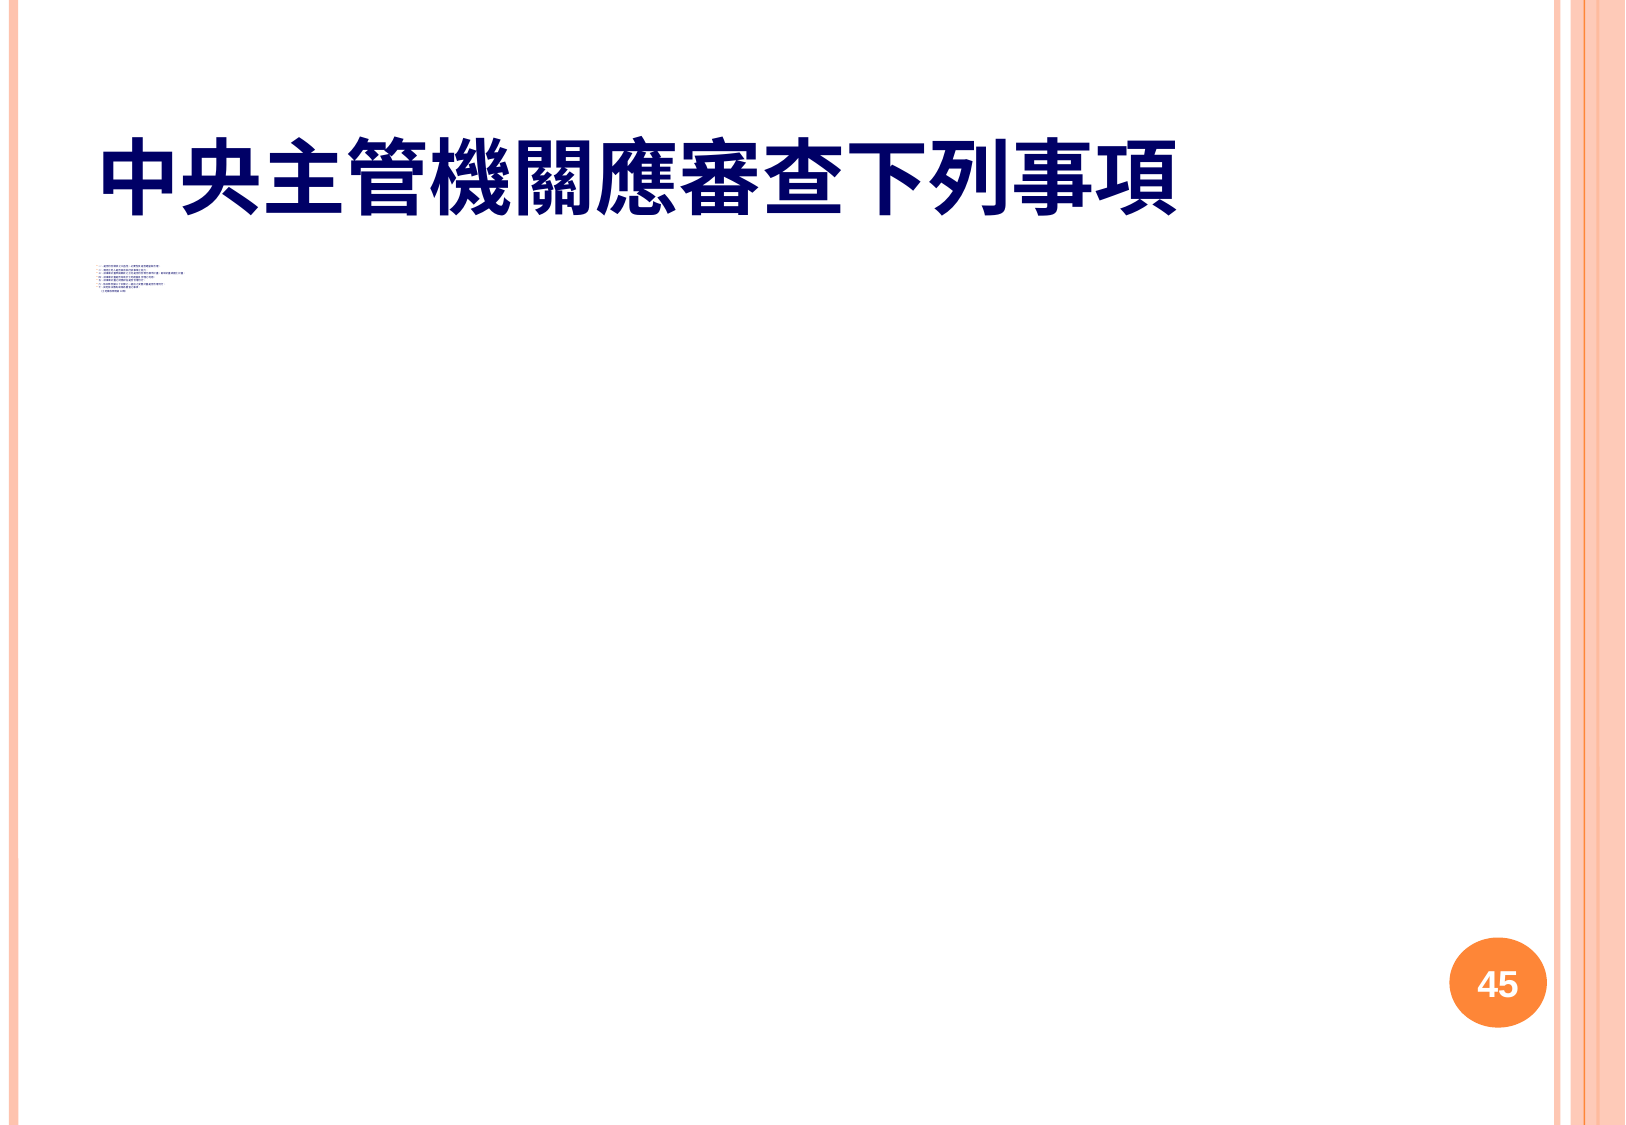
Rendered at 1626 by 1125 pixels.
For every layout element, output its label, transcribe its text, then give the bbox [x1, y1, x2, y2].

title 中央主管機關應審查下列事項 [81, 45, 1409, 233]
list 一、是否符合徵收之公益性、必要性及是否適當與合理。 二、需用土地人是否具有執行該事業之能力。 三、該事業計畫申請徵收之土地是否符合現行都市計畫、區域計畫或國土計畫。 四、該事業計畫是否有助於土地適當且合理之利用。 五、該事業計畫之財務評估是否合理可行。 六、依本條例第三十四條之一提出之安置計畫是否合理可行。 七、其他依法應為或得為審查之事項。 （土地徵收條例第13條） [81, 262, 1409, 1062]
